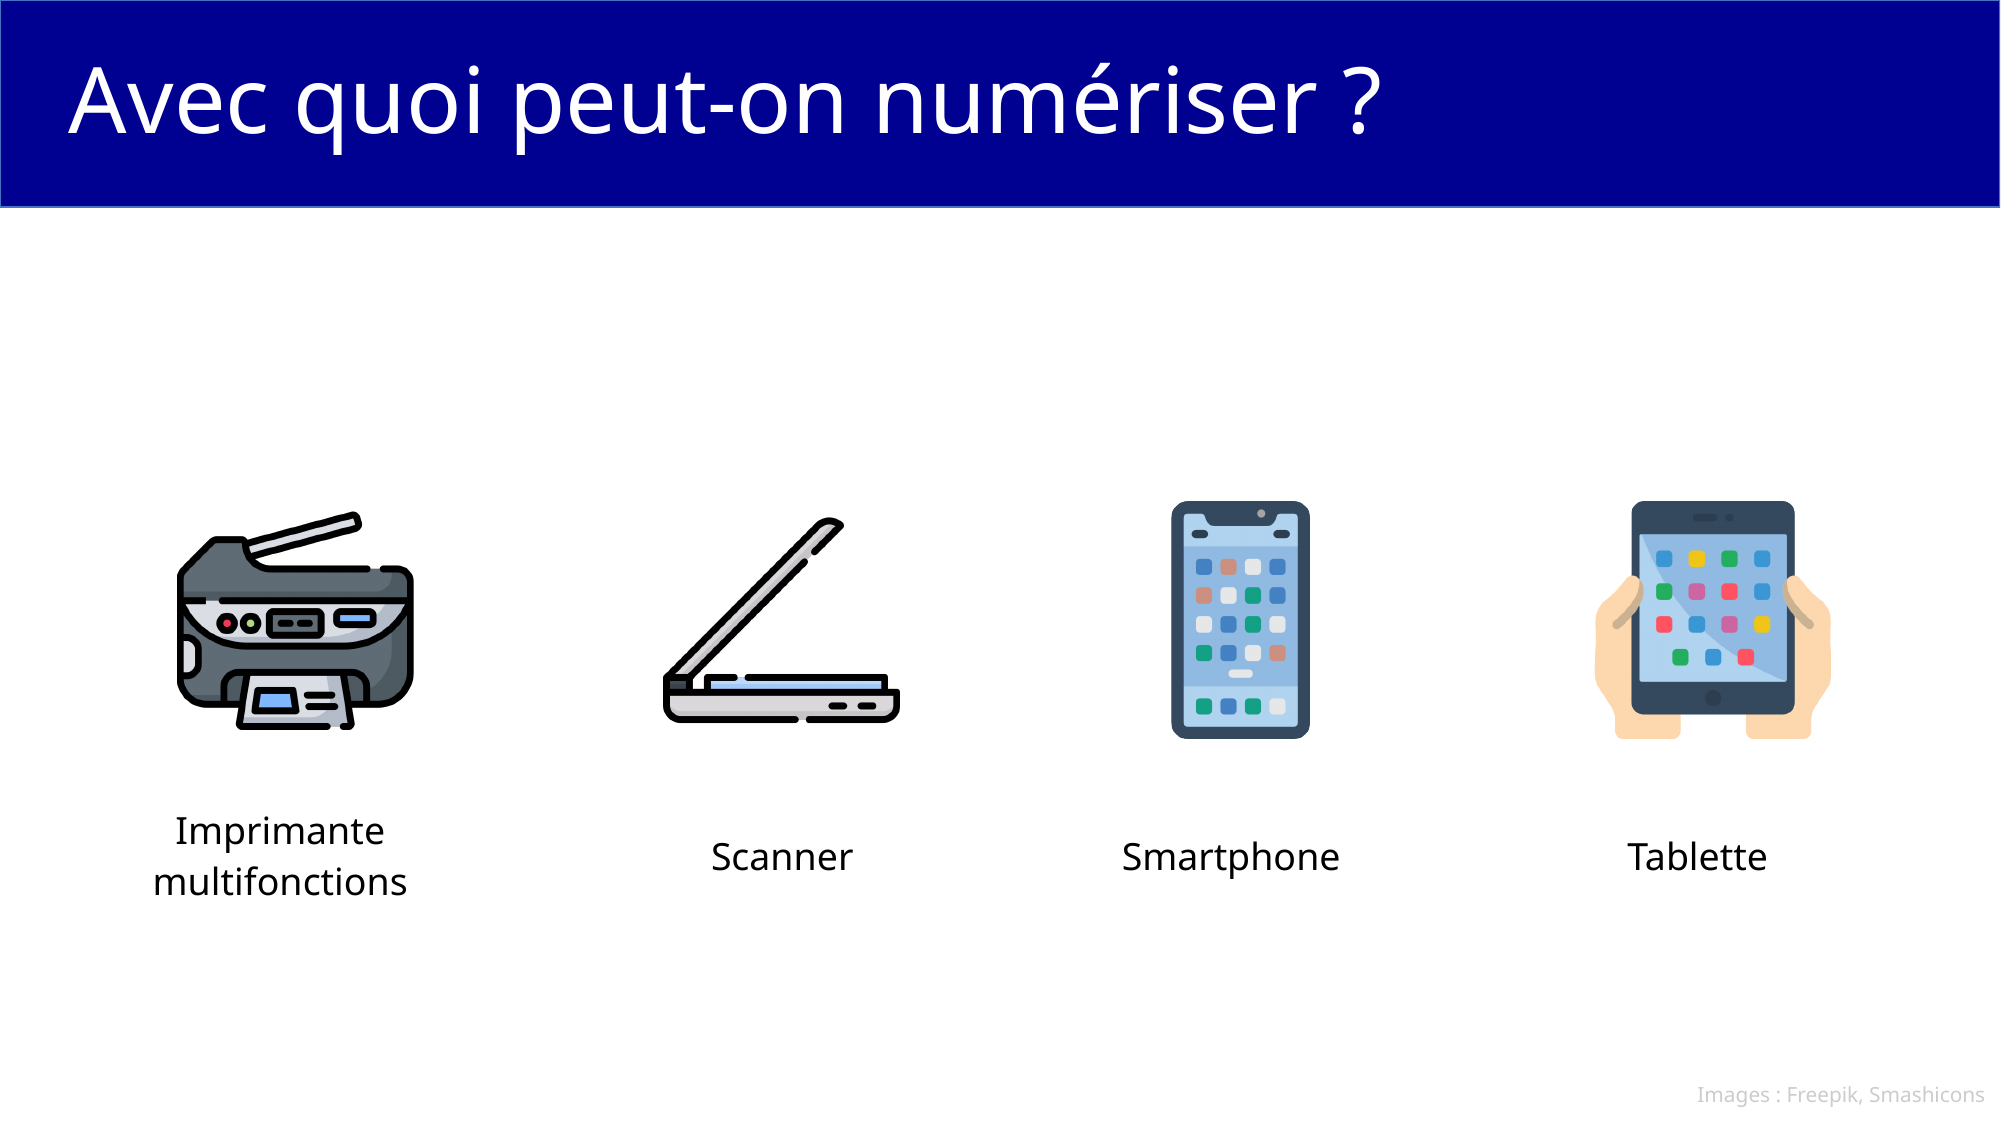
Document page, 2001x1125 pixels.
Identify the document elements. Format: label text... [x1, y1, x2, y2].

text_box Tablette [1505, 797, 1890, 916]
text_box Images : Freepik, Smashicons [1565, 1062, 2000, 1125]
picture [1122, 501, 1359, 739]
picture [663, 501, 900, 739]
text_box Scanner [590, 797, 975, 916]
picture [1594, 501, 1831, 739]
title Avec quoi peut-on numériser ? [53, 0, 1779, 207]
text_box Imprimante multifonctions [88, 797, 473, 916]
text_box Smartphone [1039, 797, 1424, 916]
picture [177, 501, 414, 739]
